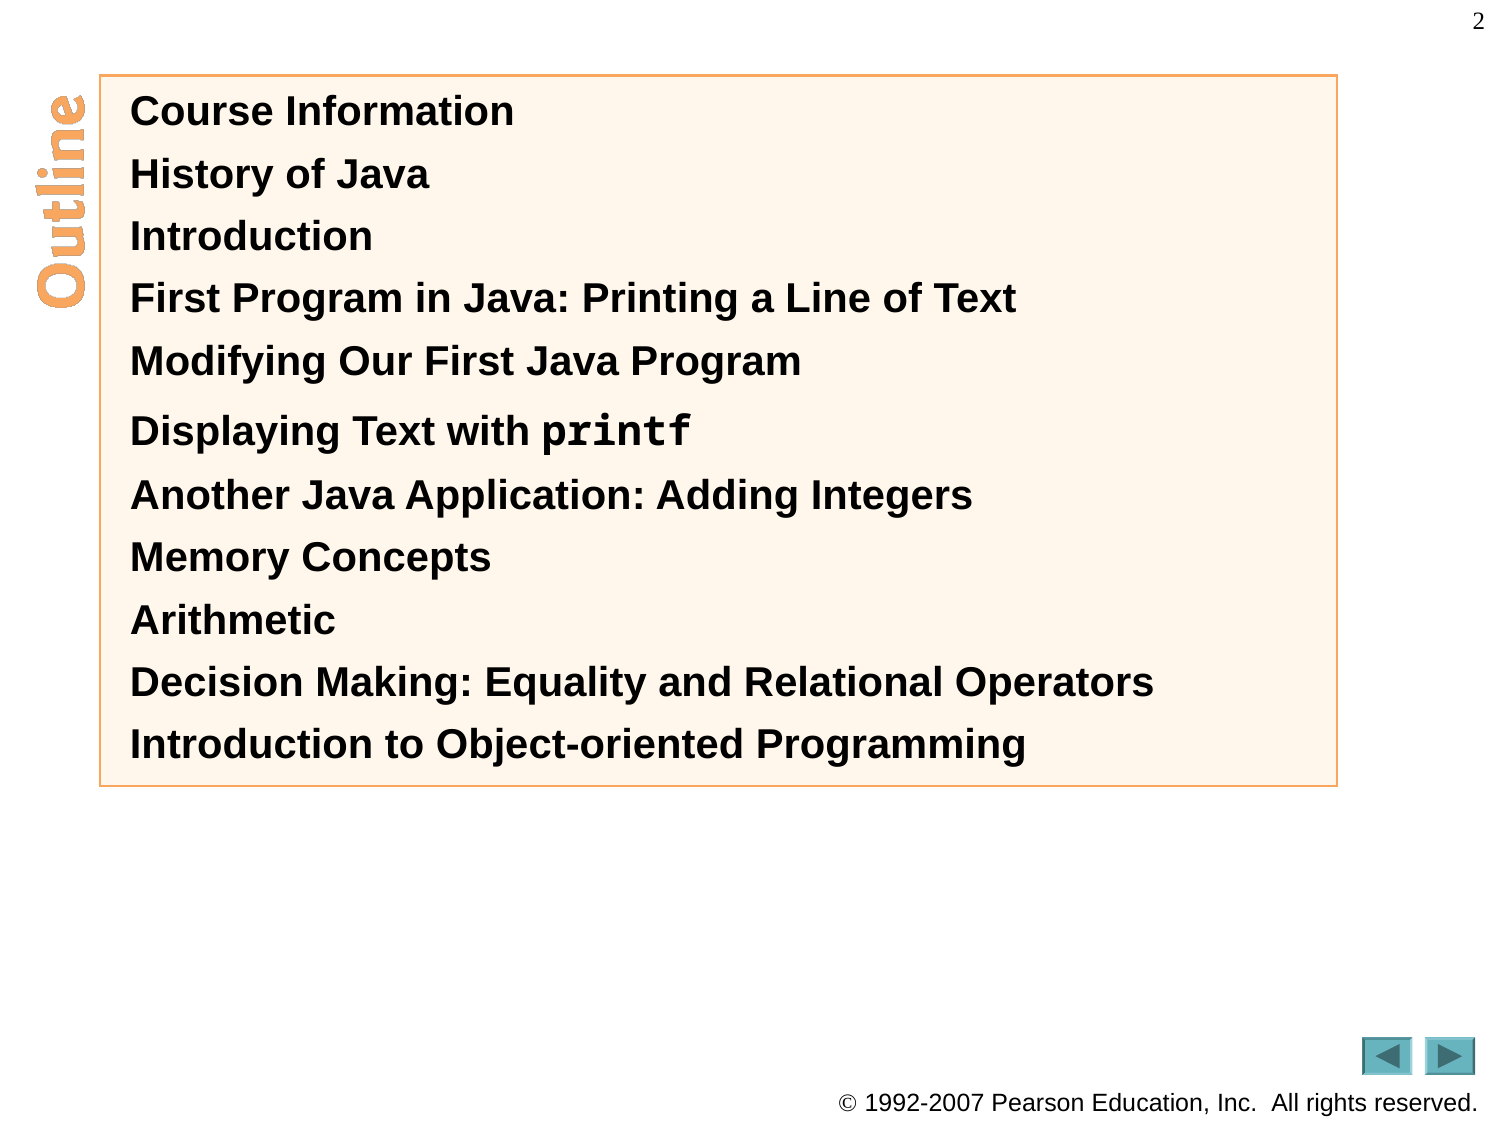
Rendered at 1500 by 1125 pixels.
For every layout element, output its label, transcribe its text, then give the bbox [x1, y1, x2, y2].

list Course Information History of Java Introduction First Program in Java: Printing a Line of Text Modifying Our First Java Program Displaying Text with printf Another Java Application: Adding Integers Memory Concepts Arithmetic Decision Making: Equality and Relational Operators Introduction to Object-oriented Programming [99, 75, 1338, 787]
picture [12, 75, 99, 326]
